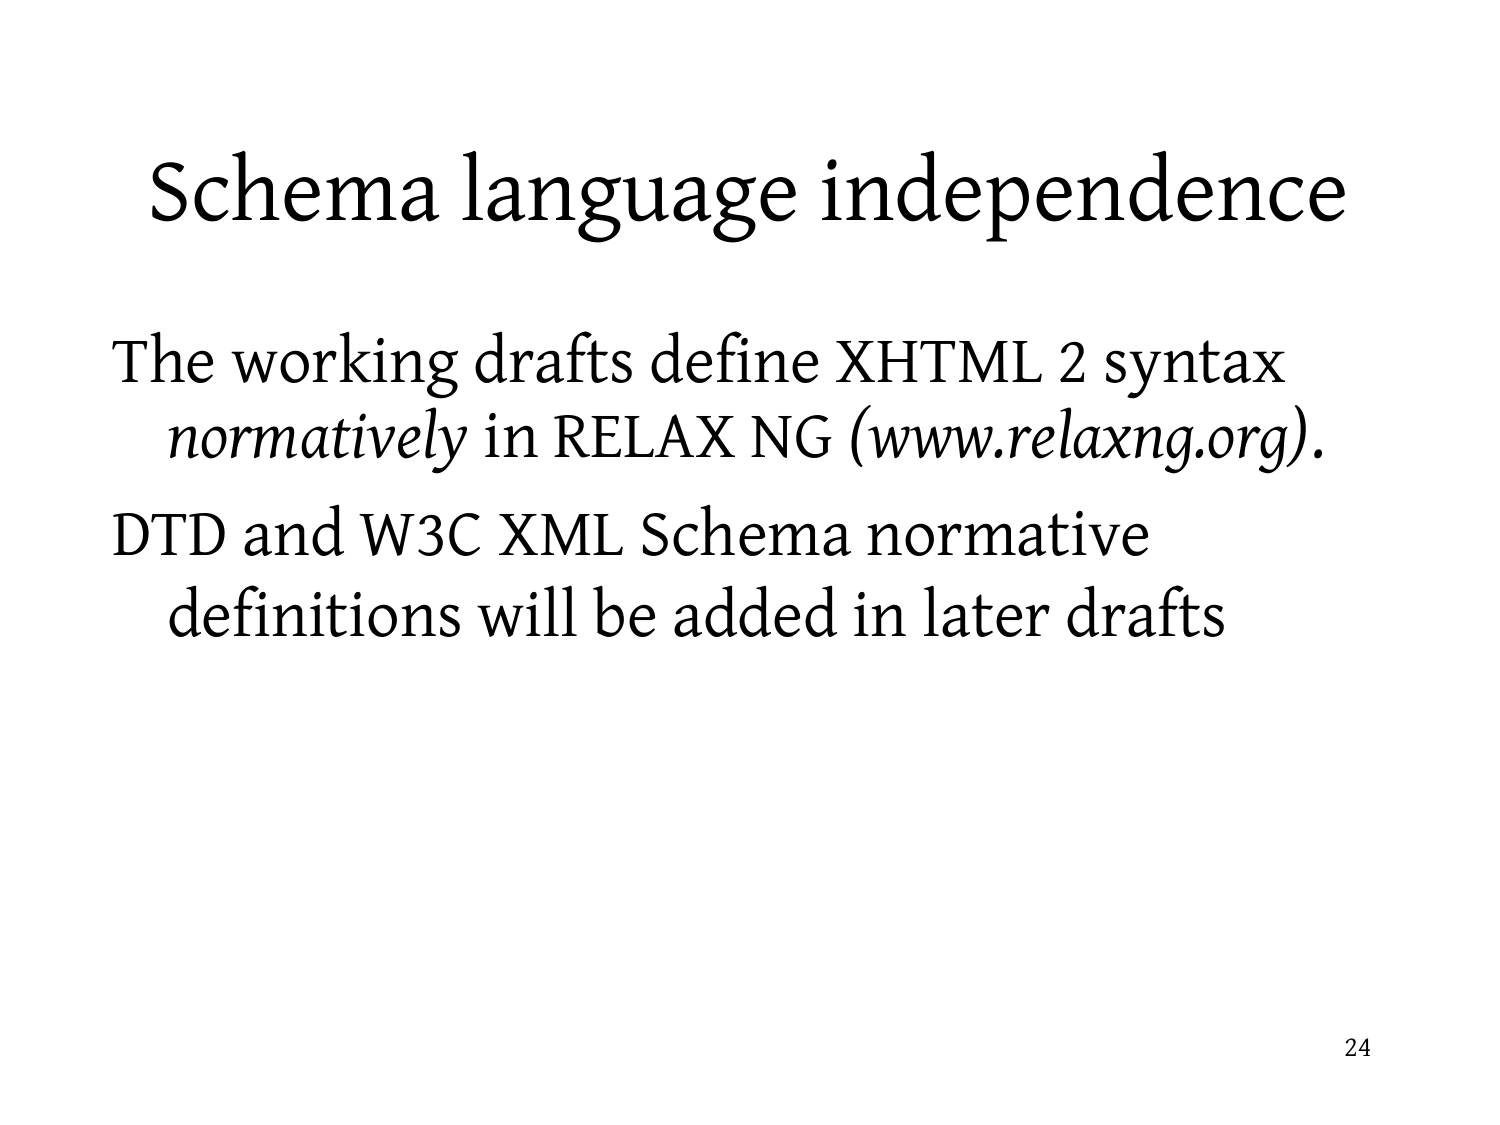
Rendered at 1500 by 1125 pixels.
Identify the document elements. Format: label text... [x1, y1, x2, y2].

title Schema language independence [112, 63, 1387, 324]
list The working drafts define XHTML 2 syntax normatively in RELAX NG (www.relaxng.org). DTD and W3C XML Schema normative definitions will be added in later drafts [112, 324, 1387, 1000]
